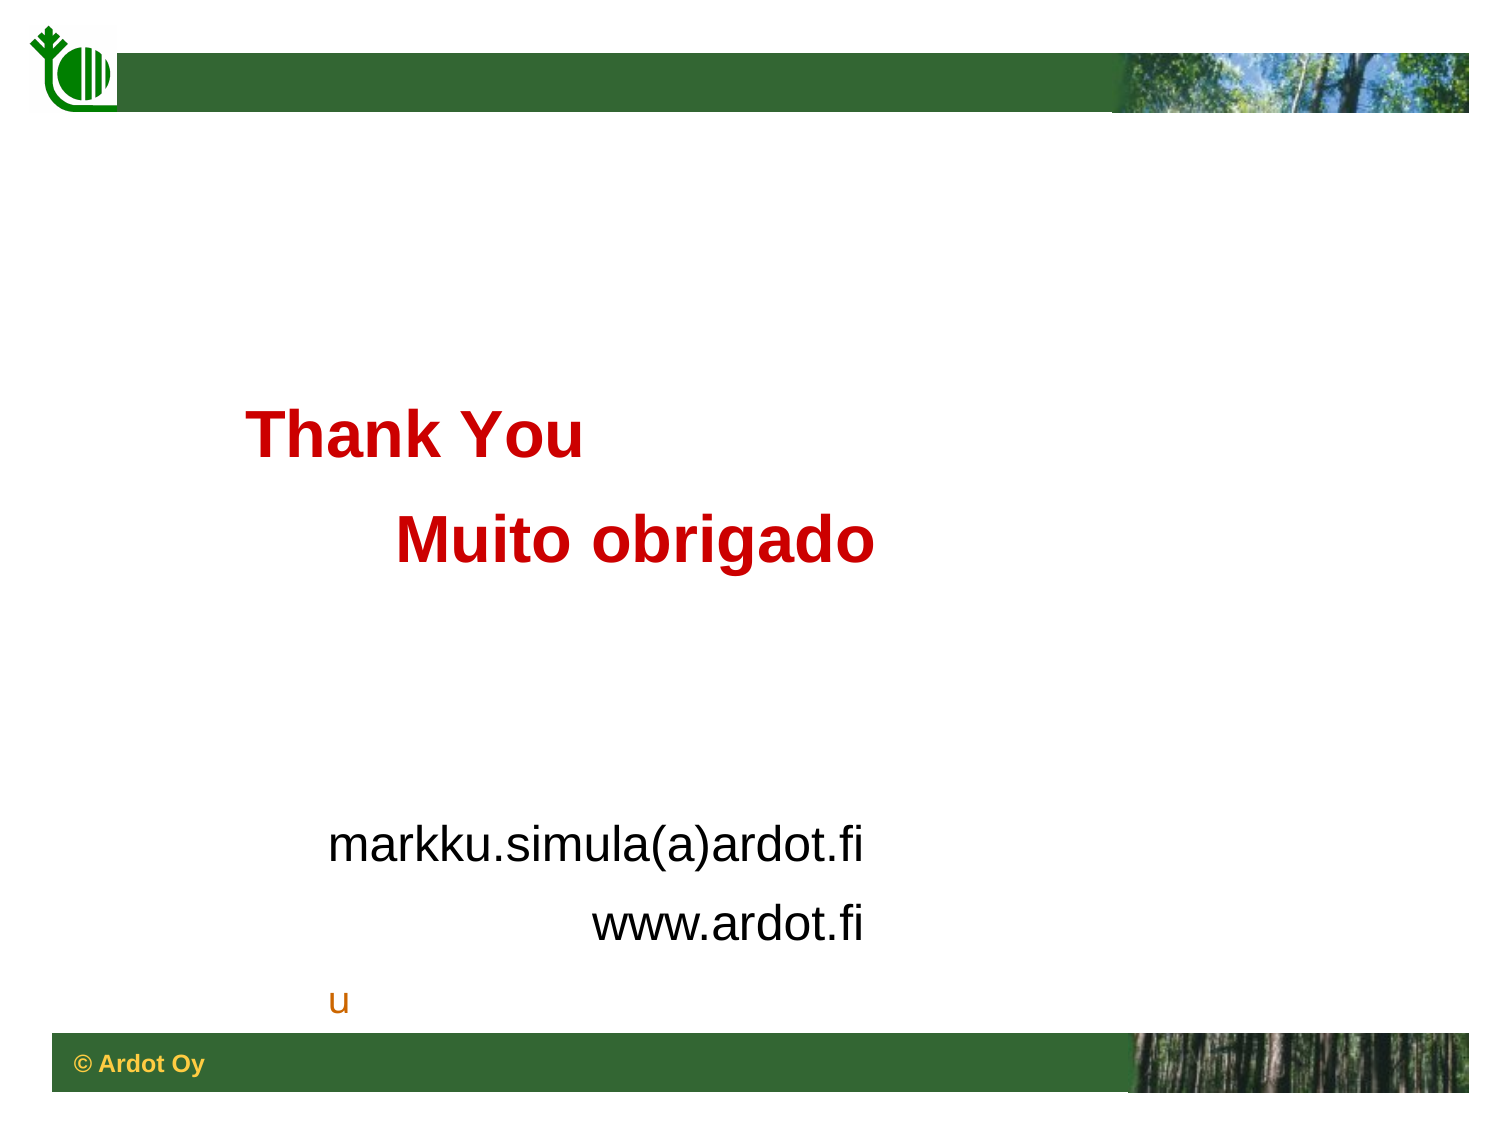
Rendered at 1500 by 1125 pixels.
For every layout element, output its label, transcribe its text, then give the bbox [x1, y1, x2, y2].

text_box markku.simula(a)ardot.fi www.ardot.fi [312, 804, 1424, 1006]
list Thank You Muito obrigado [230, 243, 1411, 931]
